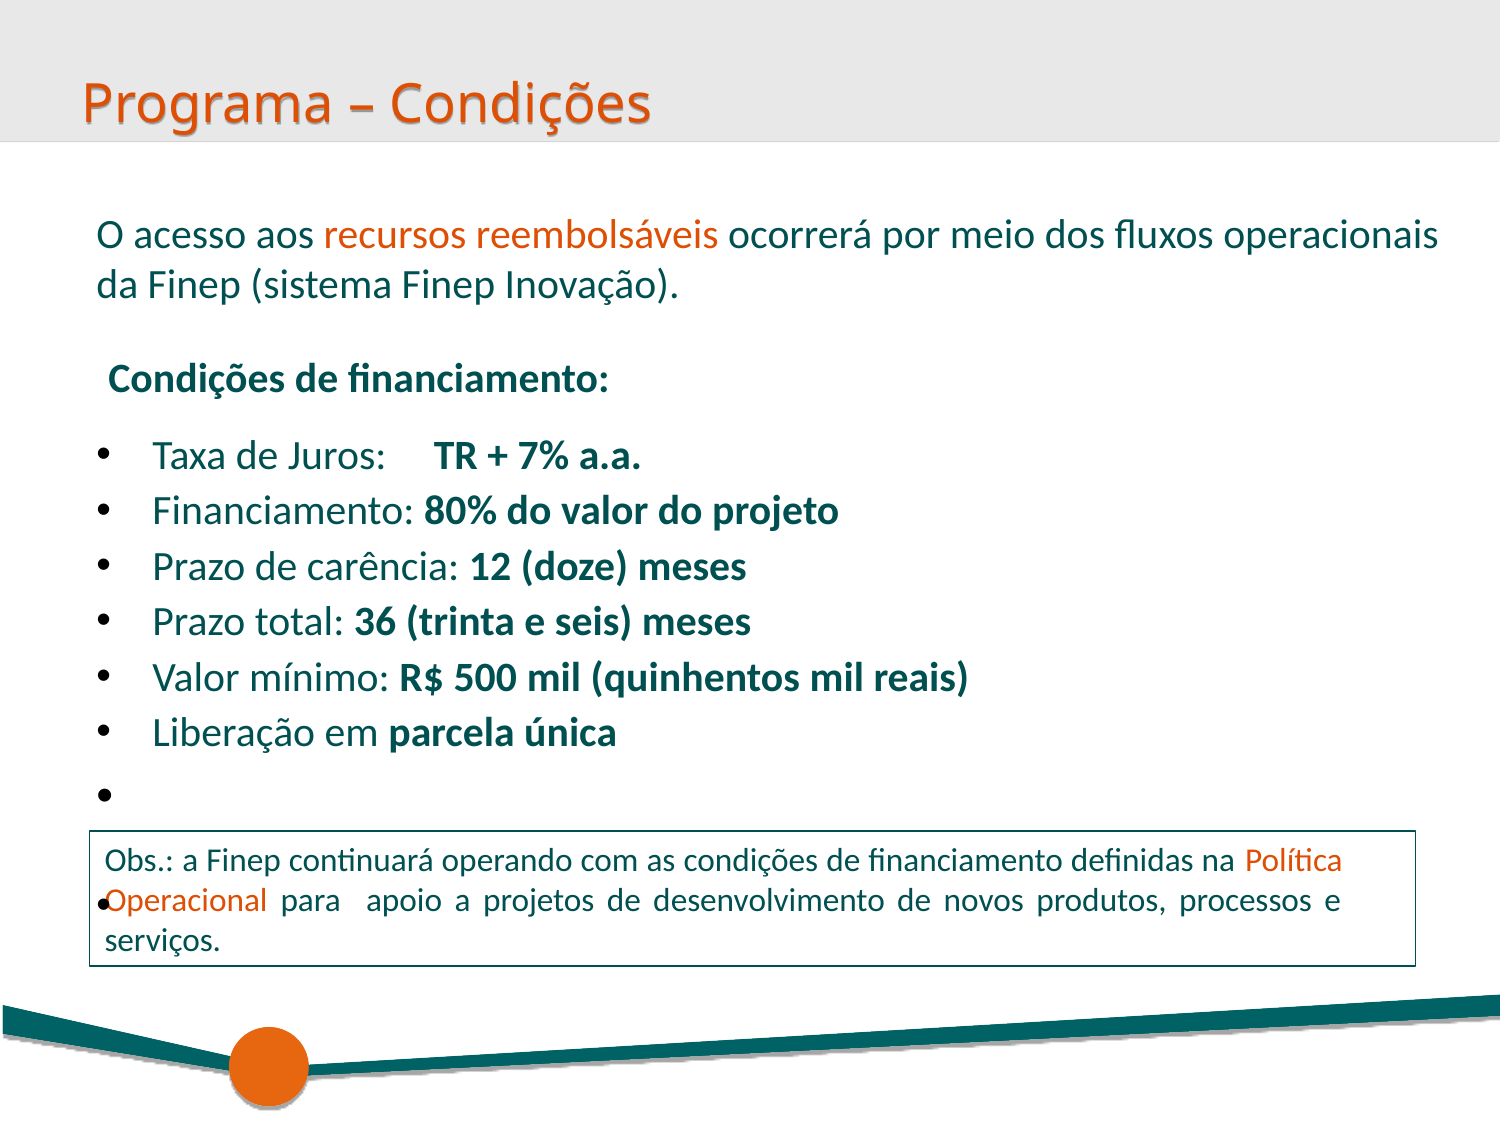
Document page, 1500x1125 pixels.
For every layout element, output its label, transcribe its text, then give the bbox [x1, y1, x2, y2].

title Programa – Condições [66, 18, 1417, 141]
text_box Taxa de Juros: TR + 7% a.a. Financiamento: 80% do valor do projeto Prazo de carência: 12 (doze) meses Prazo total: 36 (trinta e seis) meses Valor mínimo: R$ 500 mil (quinhentos mil reais) Liberação em parcela única [81, 426, 1471, 778]
text_box Obs.: a Finep continuará operando com as condições de financiamento definidas na Política Operacional para apoio a projetos de desenvolvimento de novos produtos, processos e serviços. [90, 831, 1416, 966]
text_box Condições de financiamento: [93, 343, 1444, 410]
text_box O acesso aos recursos reembolsáveis ocorrerá por meio dos fluxos operacionais da Finep (sistema Finep Inovação). [81, 199, 1455, 316]
